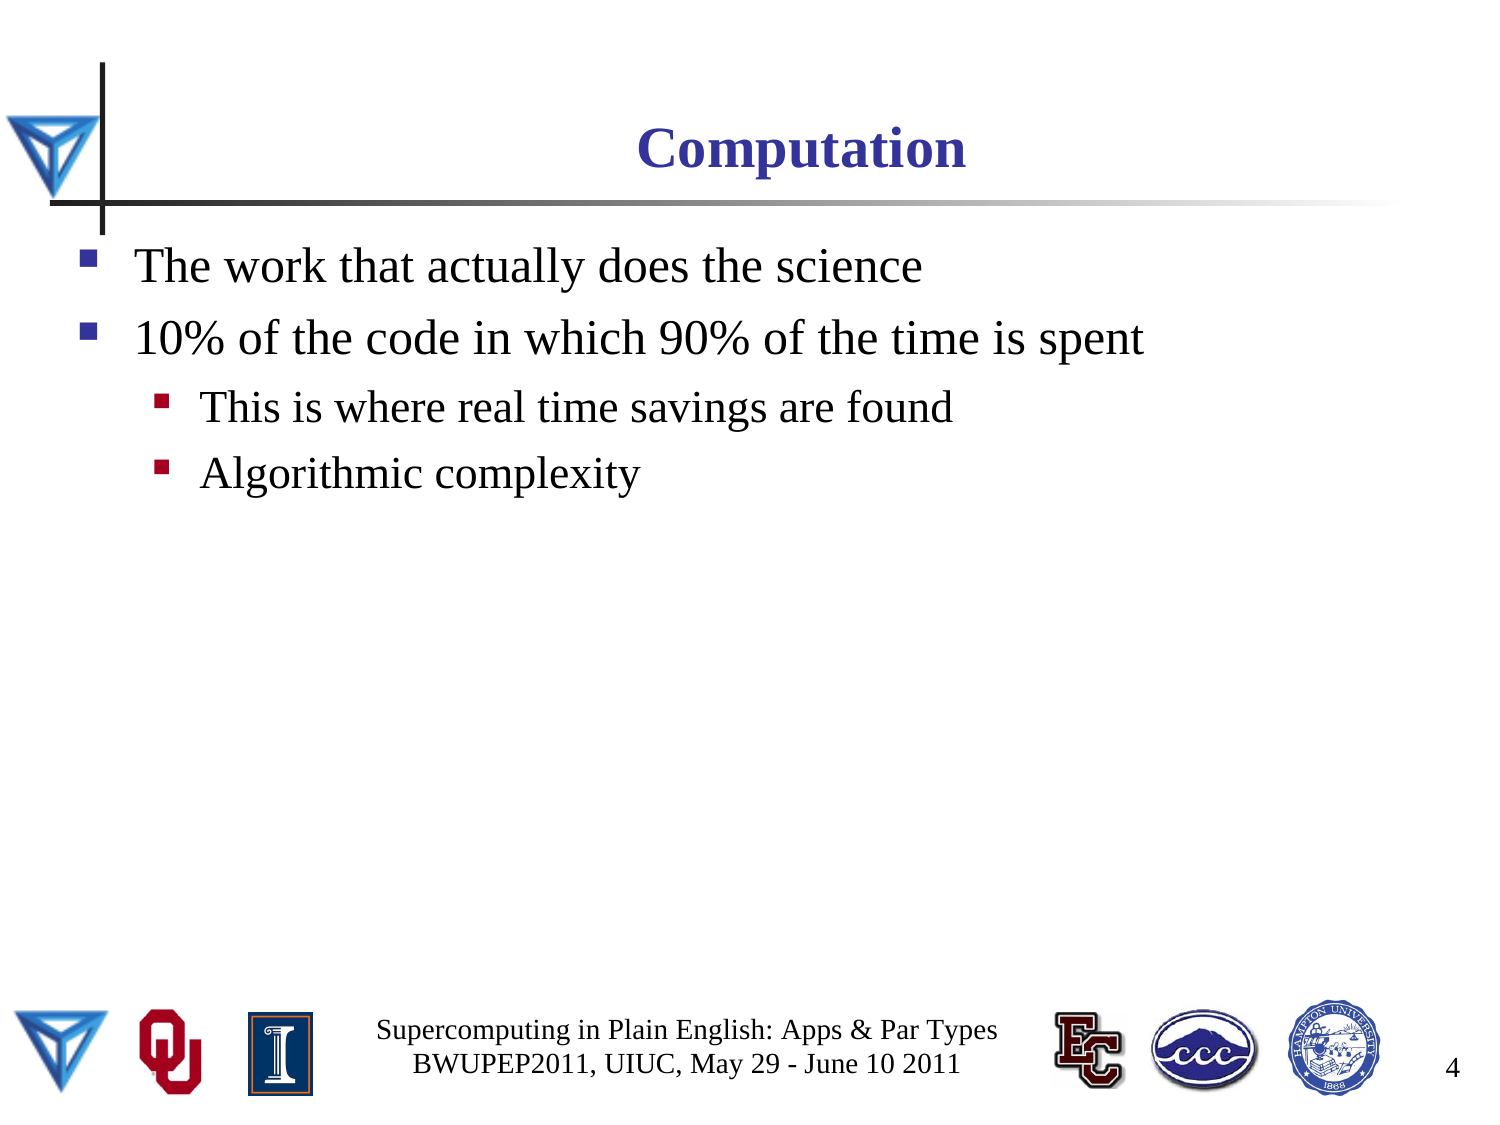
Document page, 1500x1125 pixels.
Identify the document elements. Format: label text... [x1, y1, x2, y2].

picture [137, 1007, 203, 1097]
picture [1050, 1012, 1129, 1089]
picture [0, 112, 99, 203]
list The work that actually does the science 10% of the code in which 90% of the time is spent This is where real time savings are found Algorithmic complexity [62, 224, 1438, 988]
text_box Supercomputing in Plain English: Apps & Par Types BWUPEP2011, UIUC, May 29 - June 10 2011 [324, 1012, 1051, 1088]
picture [1142, 999, 1263, 1097]
title Computation [162, 74, 1441, 187]
picture [248, 1012, 313, 1096]
text_box <number> [1400, 1024, 1476, 1091]
picture [1287, 999, 1381, 1097]
picture [8, 1007, 113, 1097]
